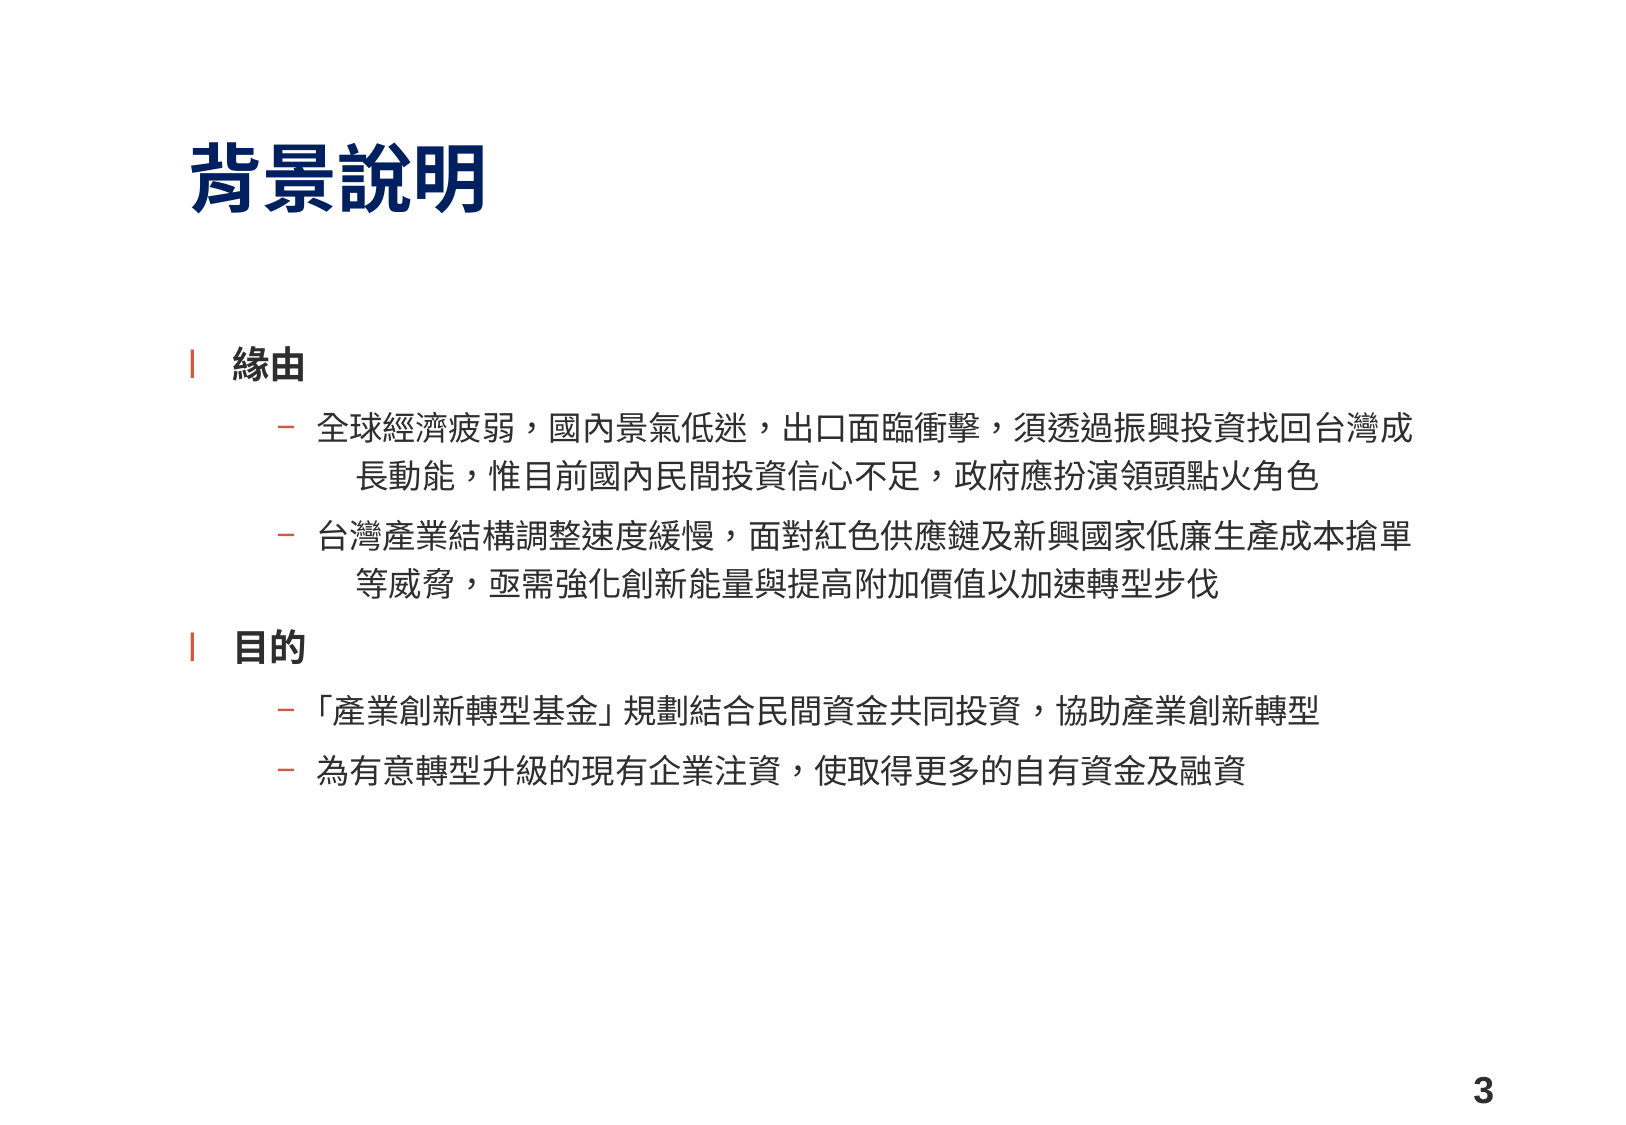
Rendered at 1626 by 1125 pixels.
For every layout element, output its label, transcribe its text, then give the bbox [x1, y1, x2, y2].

text_box 2 [1458, 1052, 1581, 1125]
list 緣由 全球經濟疲弱，國內景氣低迷，出口面臨衝擊，須透過振興投資找回台灣成長動能，惟目前國內民間投資信心不足，政府應扮演領頭點火角色 台灣產業結構調整速度緩慢，面對紅色供應鏈及新興國家低廉生產成本搶單等威脅，亟需強化創新能量與提高附加價值以加速轉型步伐 目的 ｢產業創新轉型基金｣ 規劃結合民間資金共同投資，協助產業創新轉型 為有意轉型升級的現有企業注資，使取得更多的自有資金及融資 [172, 324, 1453, 950]
title 背景說明 [172, 82, 1453, 271]
